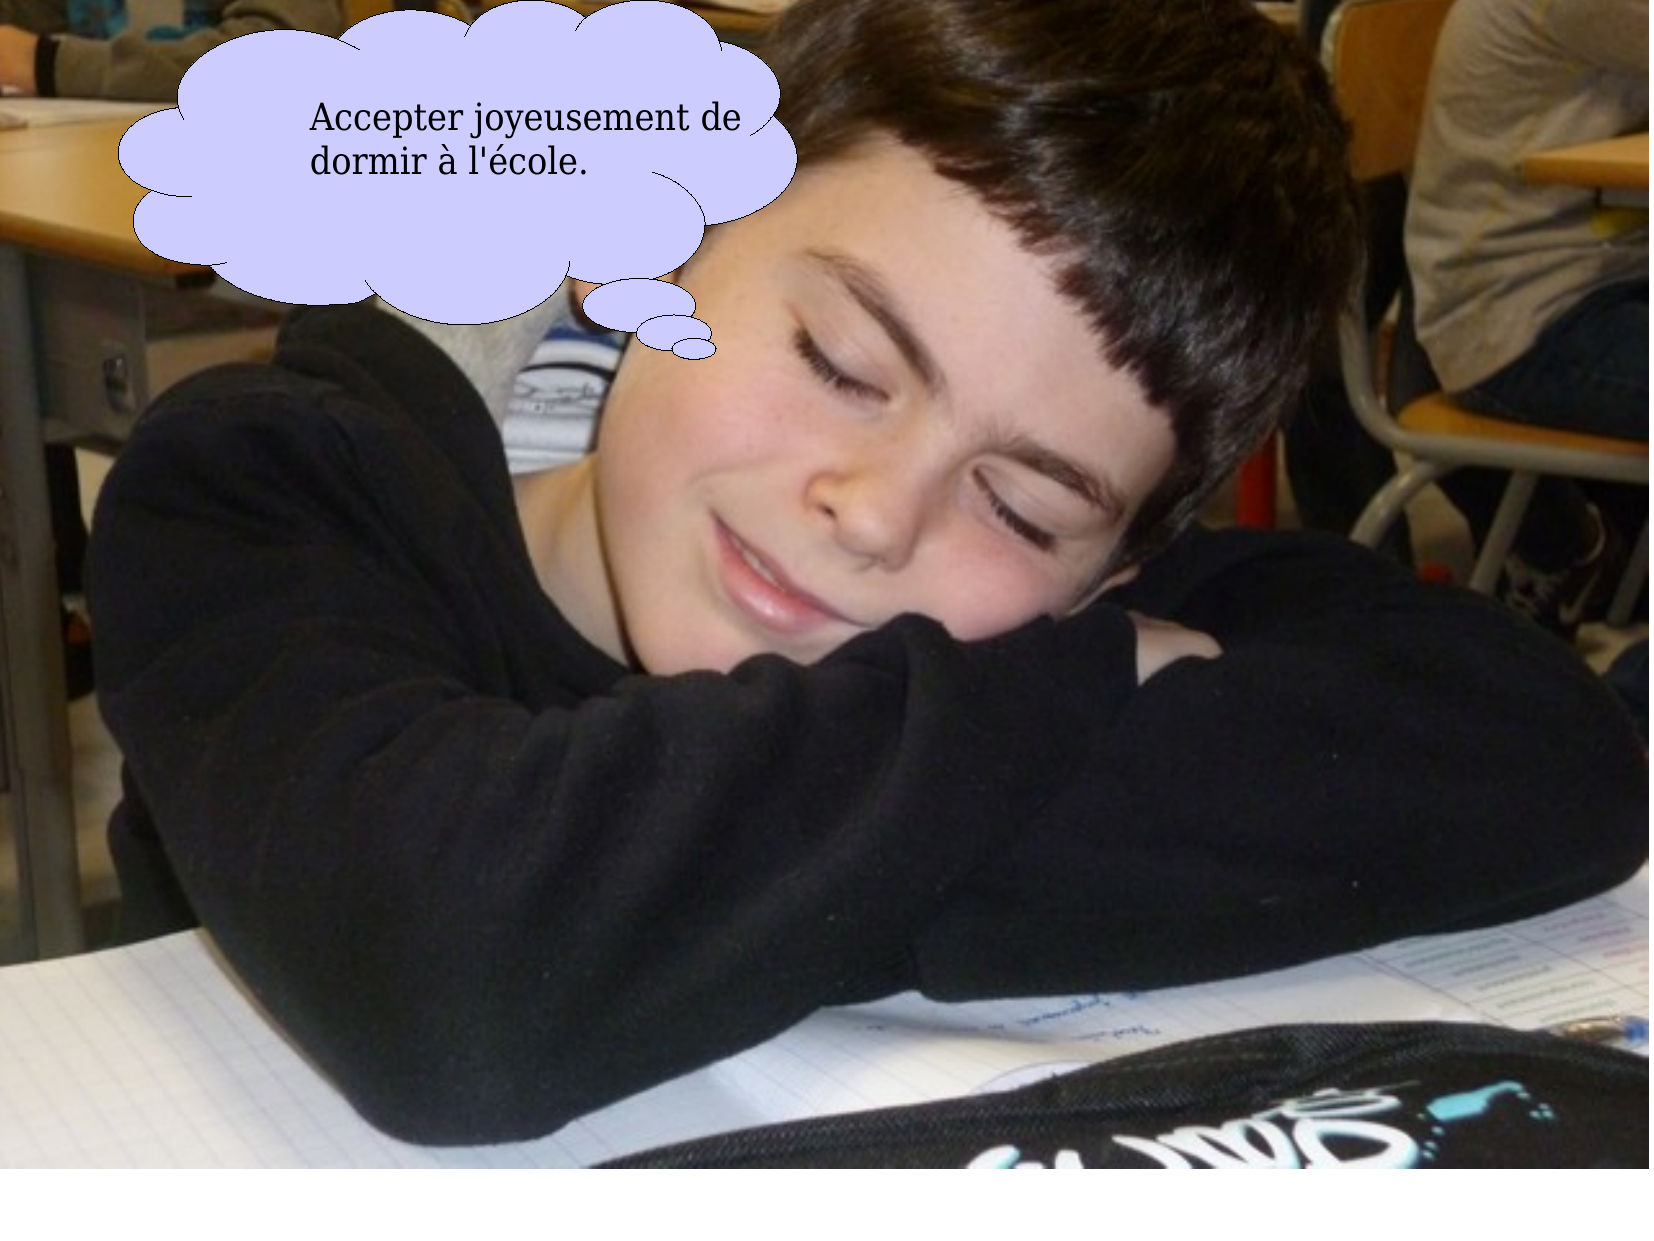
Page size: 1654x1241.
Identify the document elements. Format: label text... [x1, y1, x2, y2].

text_box Accepter joyeusement de dormir à l'école. [295, 88, 758, 247]
text_box [118, 0, 798, 360]
picture [546, 0, 629, 16]
picture [0, 0, 1649, 1169]
